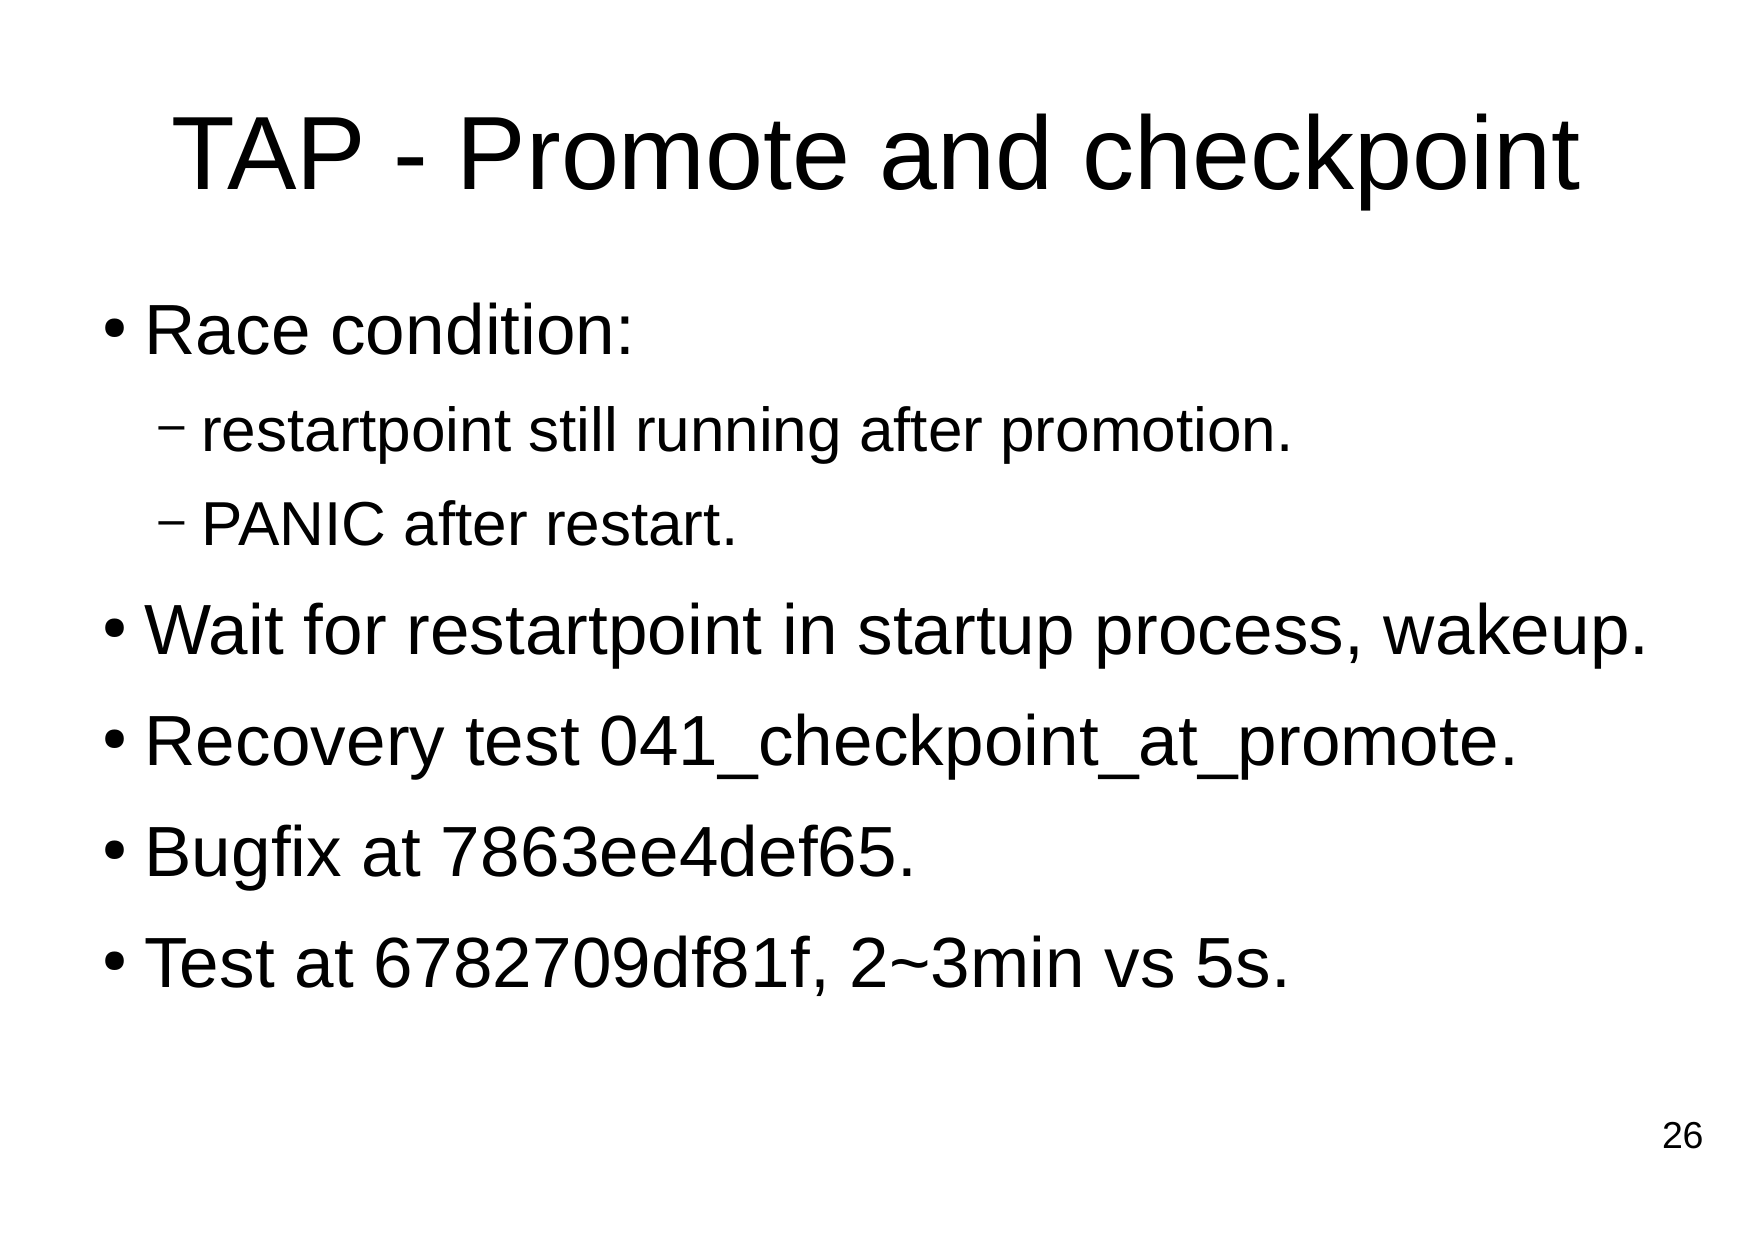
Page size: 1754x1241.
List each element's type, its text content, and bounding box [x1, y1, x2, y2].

list Race condition: restartpoint still running after promotion. PANIC after restart. Wait for restartpoint in startup process, wakeup. Recovery test 041_checkpoint_at_promote. Bugfix at 7863ee4def65. Test at 6782709df81f, 2~3min vs 5s. [87, 290, 1667, 1081]
text_box <number> [1447, 1106, 1719, 1201]
title TAP - Promote and checkpoint [87, 0, 1667, 290]
